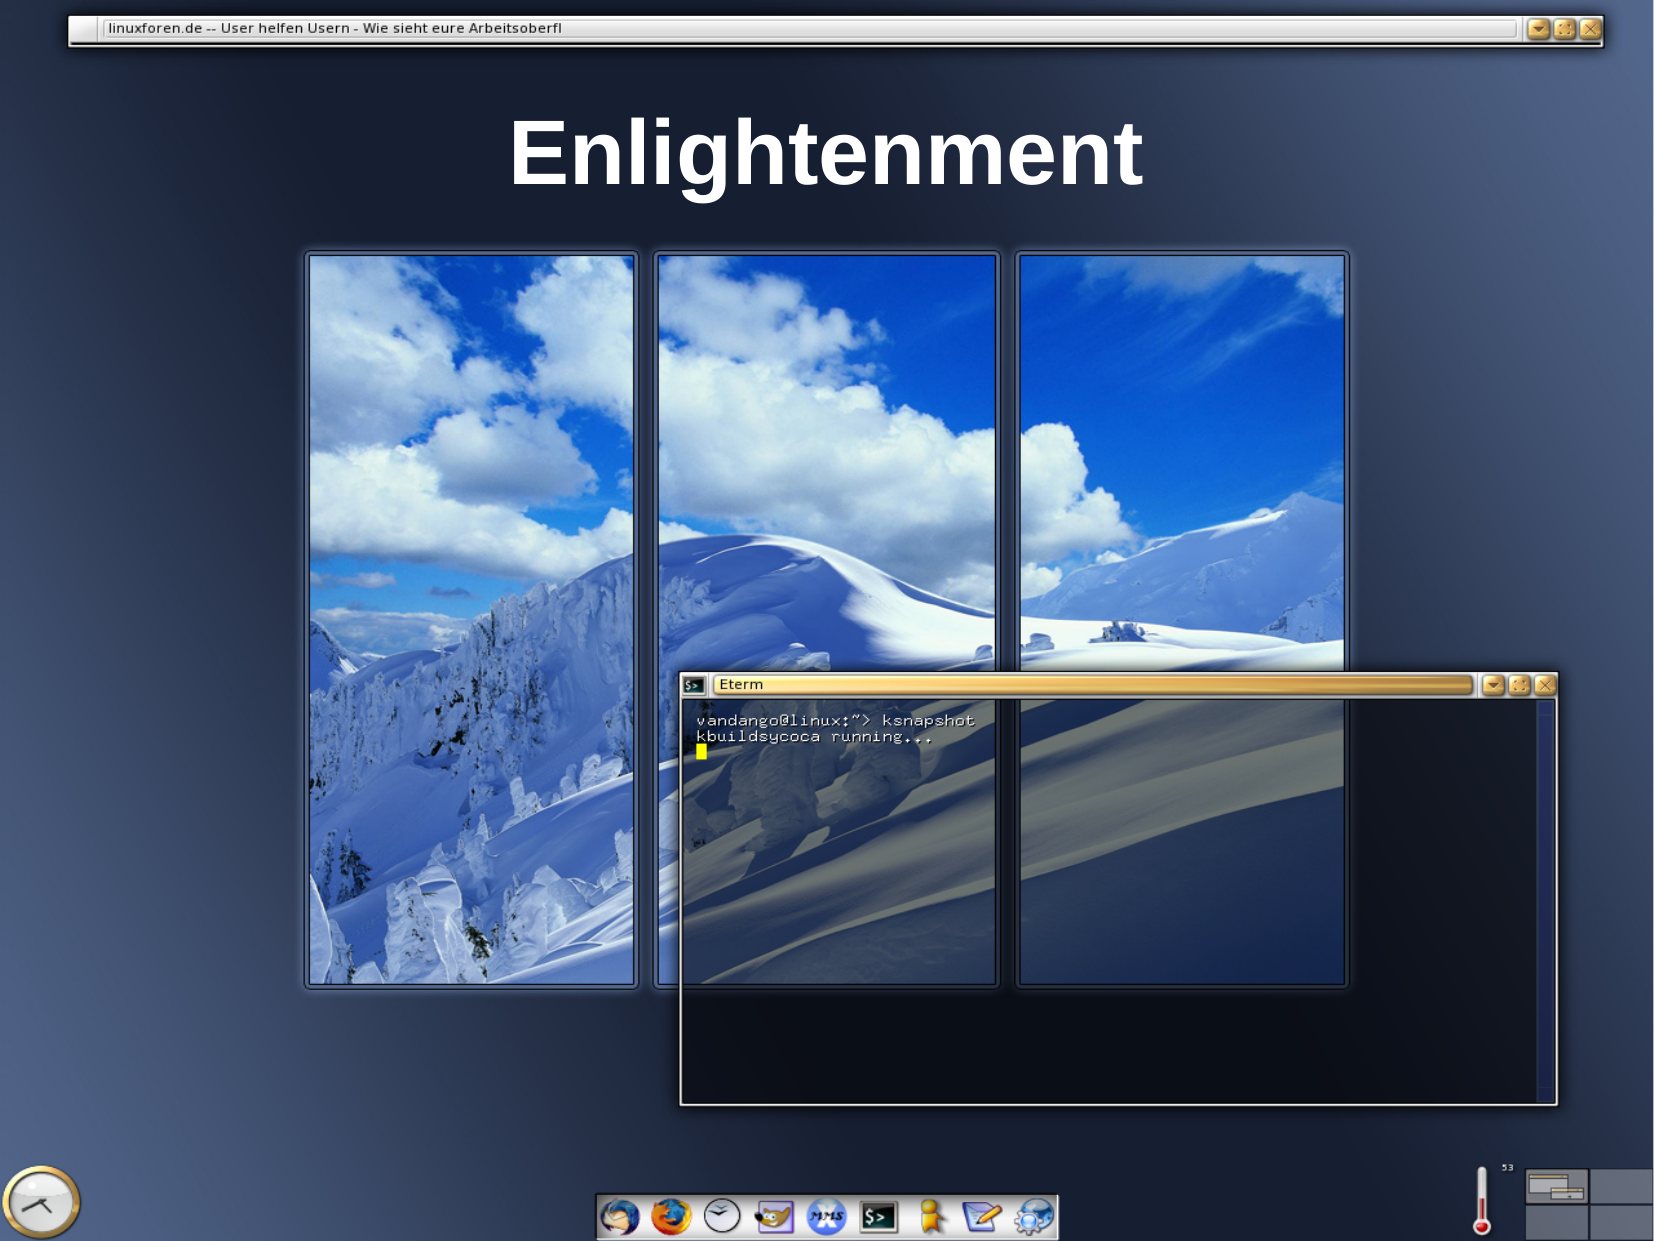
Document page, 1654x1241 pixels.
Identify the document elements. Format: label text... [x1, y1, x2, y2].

picture [0, 0, 1654, 1241]
title Enlightenment [82, 49, 1571, 257]
